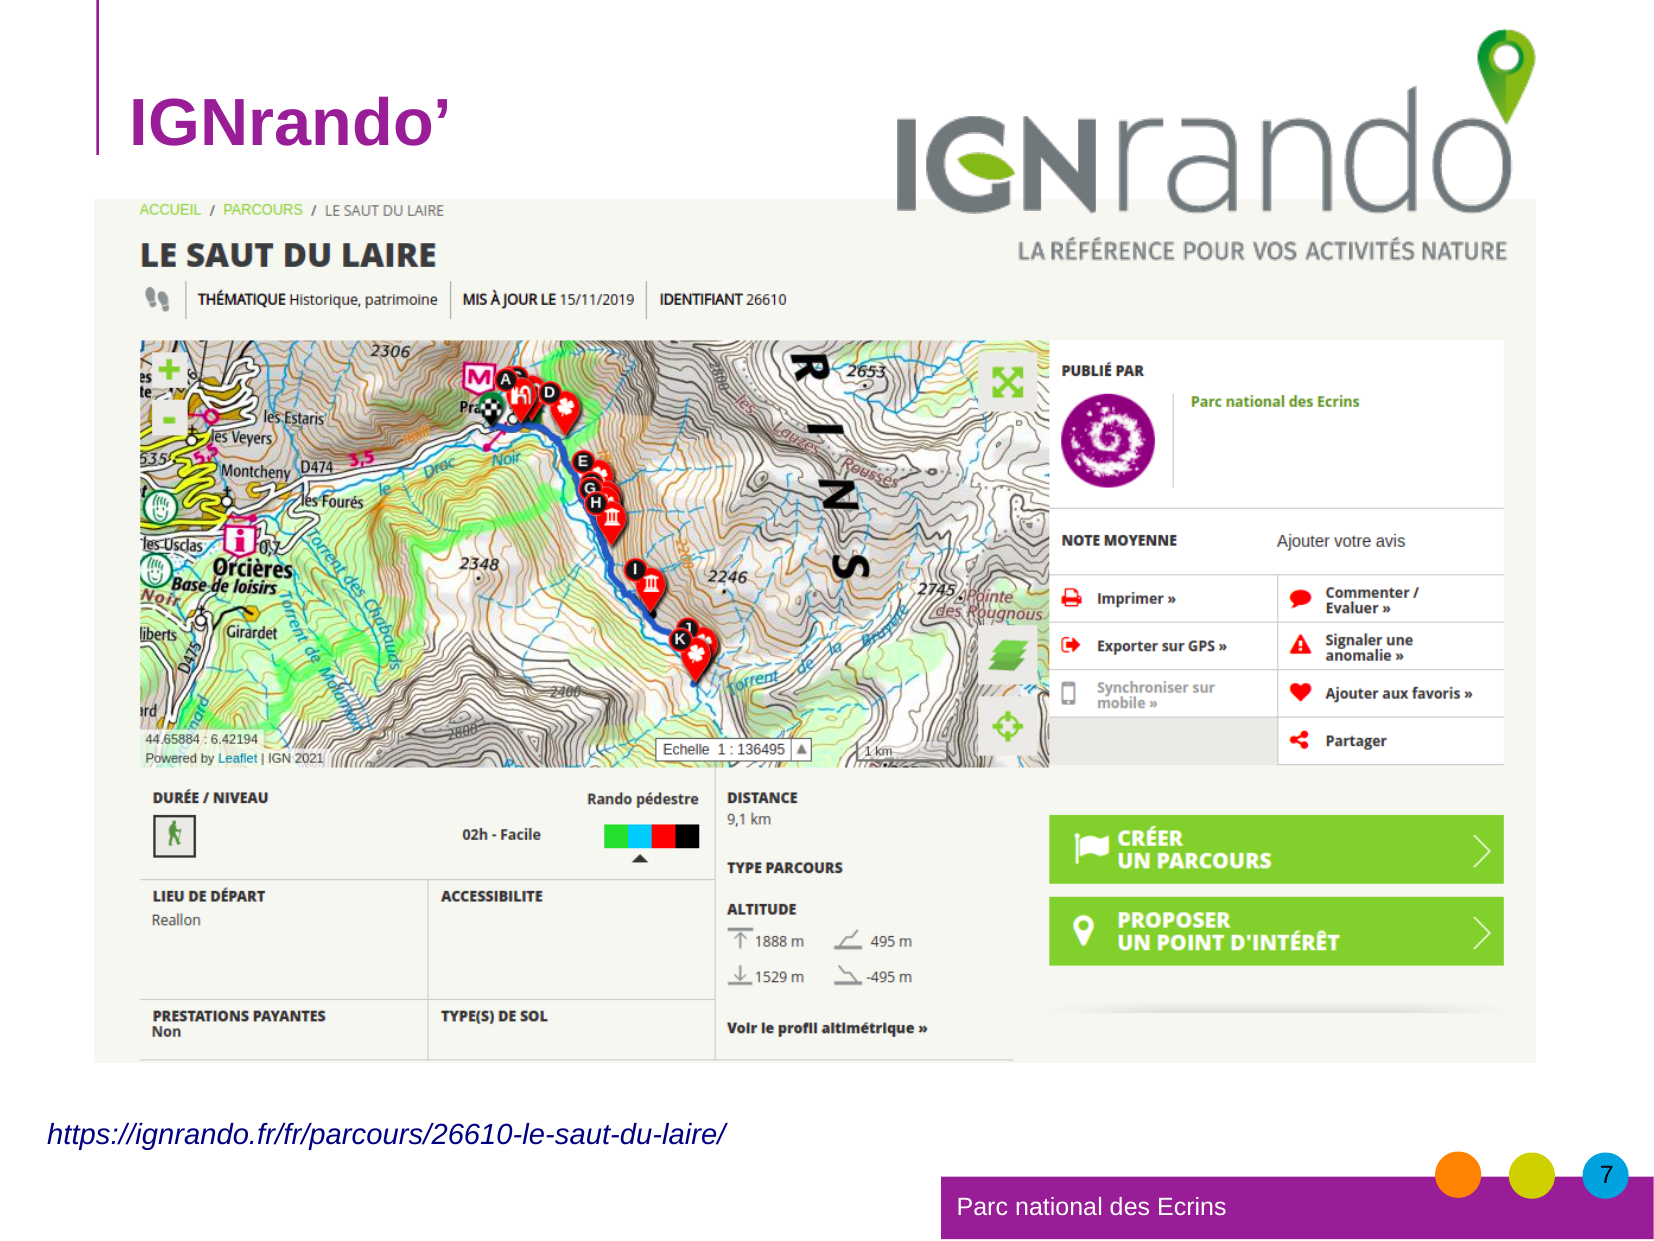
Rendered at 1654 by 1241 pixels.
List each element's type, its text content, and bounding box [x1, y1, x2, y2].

text_box https://ignrando.fr/fr/parcours/26610-le-saut-du-laire/ [32, 1110, 751, 1158]
picture [94, 29, 1536, 1063]
title IGNrando’ [129, 11, 1619, 160]
